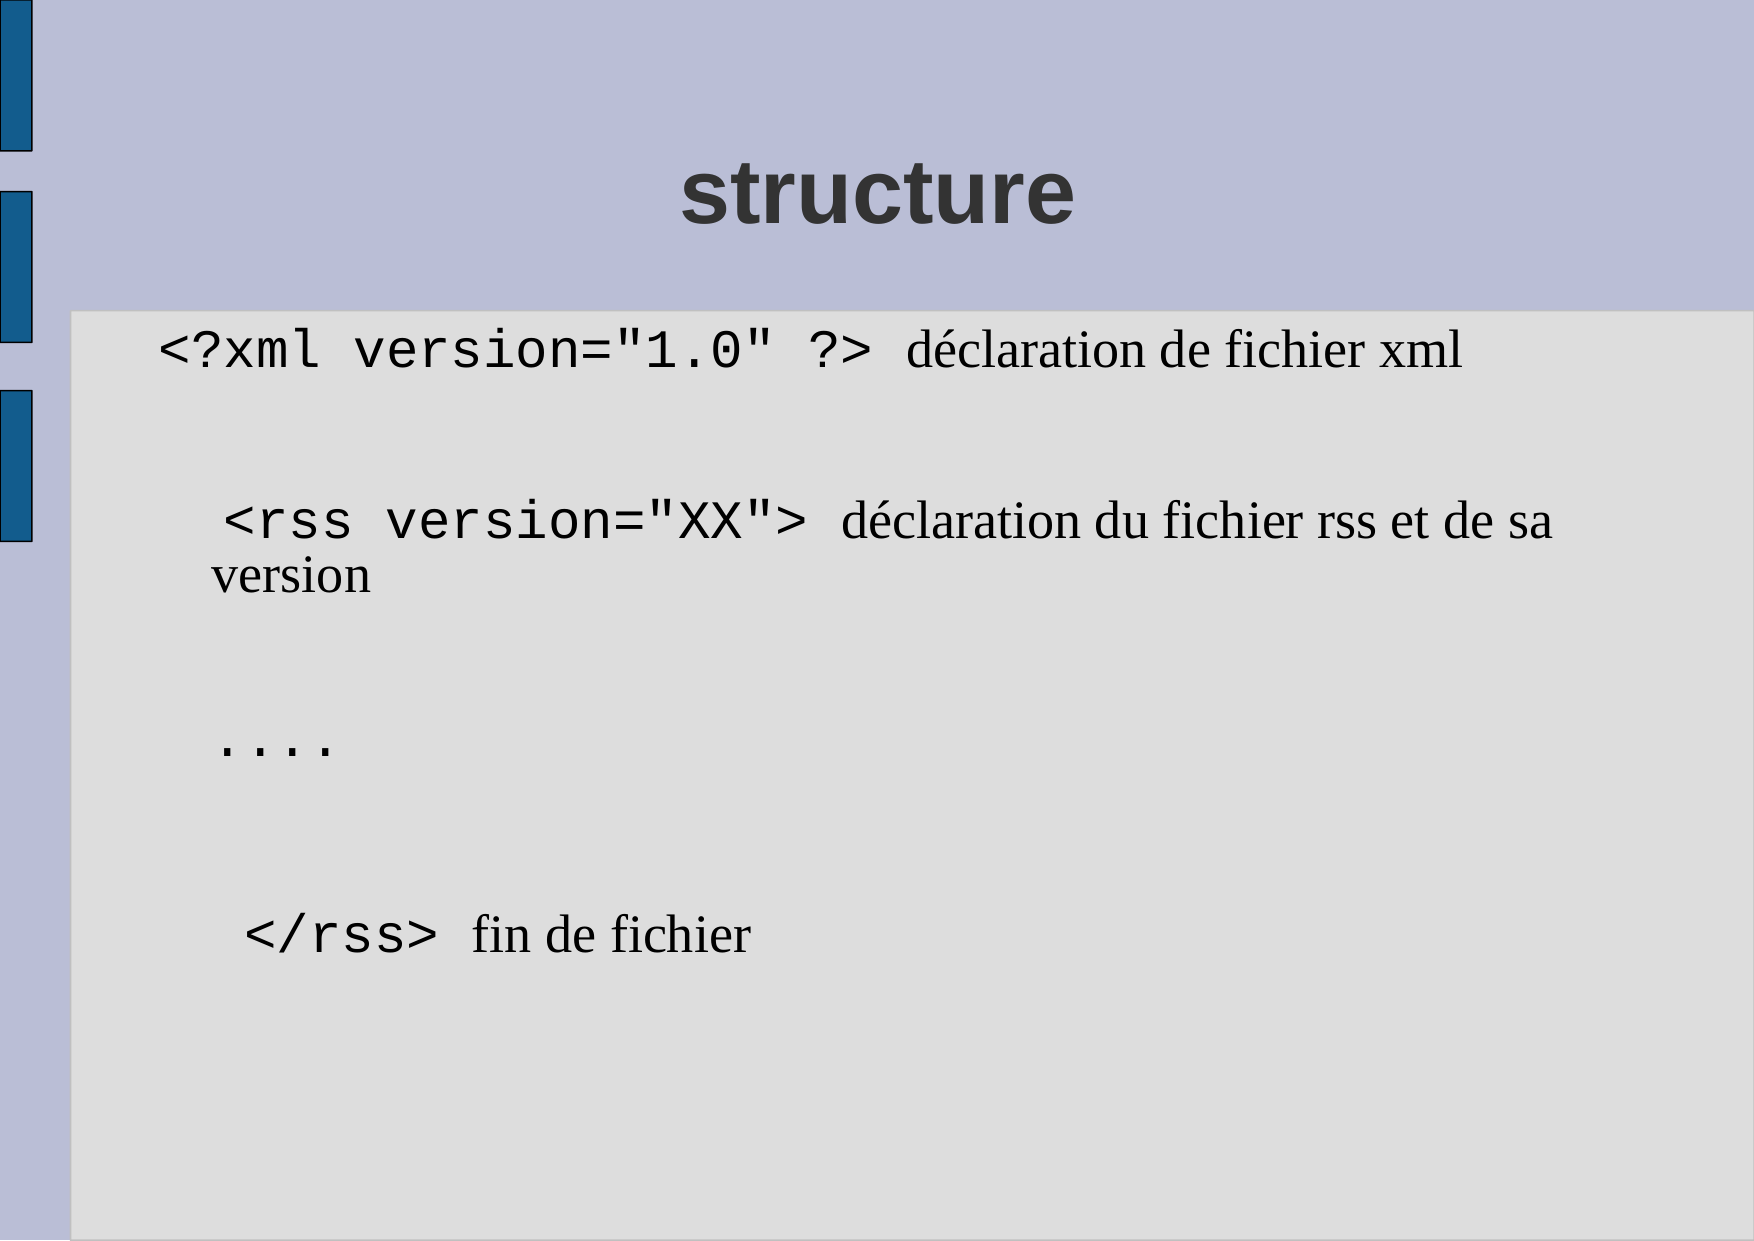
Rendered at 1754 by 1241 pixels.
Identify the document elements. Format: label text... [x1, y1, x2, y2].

title structure [128, 91, 1627, 299]
list <?xml version="1.0" ?> déclaration de fichier xml <rss version="XX"> déclaration du fichier rss et de sa version .... </rss> fin de fichier [140, 321, 1614, 1080]
